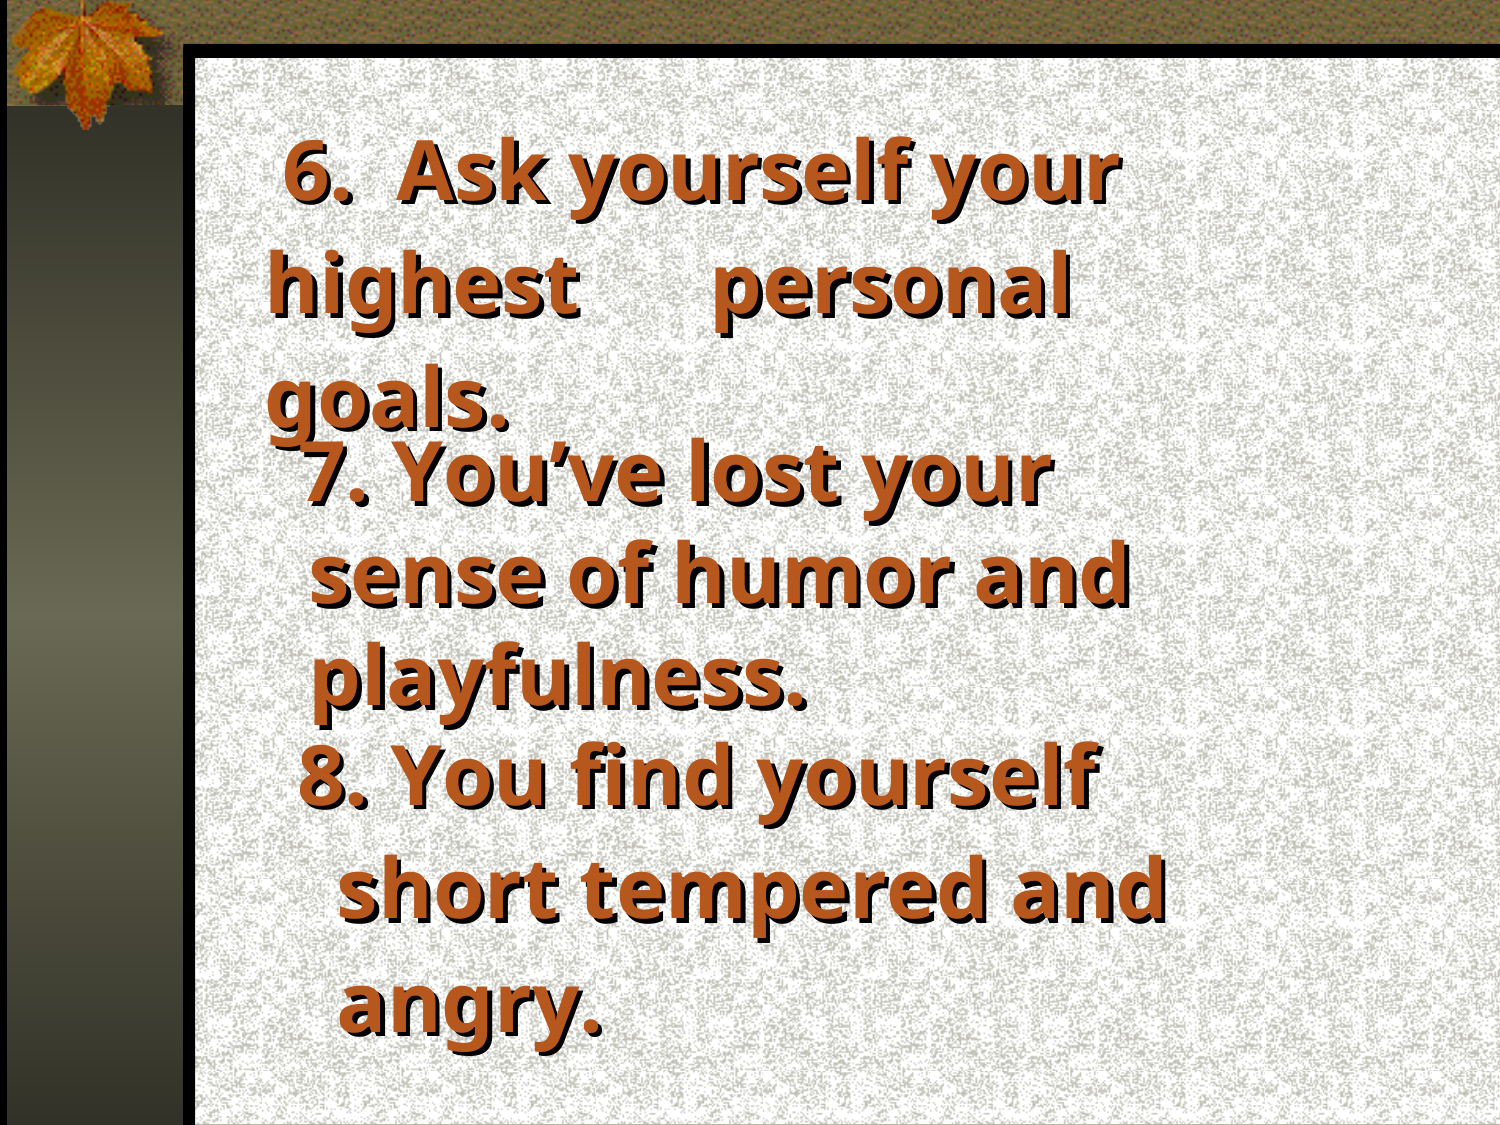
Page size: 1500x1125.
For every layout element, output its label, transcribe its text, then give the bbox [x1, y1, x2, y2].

picture [196, 58, 1500, 1124]
list 8. You find yourself short tempered and angry. [265, 708, 1454, 1015]
picture [7, 0, 1500, 130]
list 7. You’ve lost your sense of humor and playfulness. [237, 412, 1438, 700]
title 6. Ask yourself your highest personal goals. [249, 119, 1438, 412]
